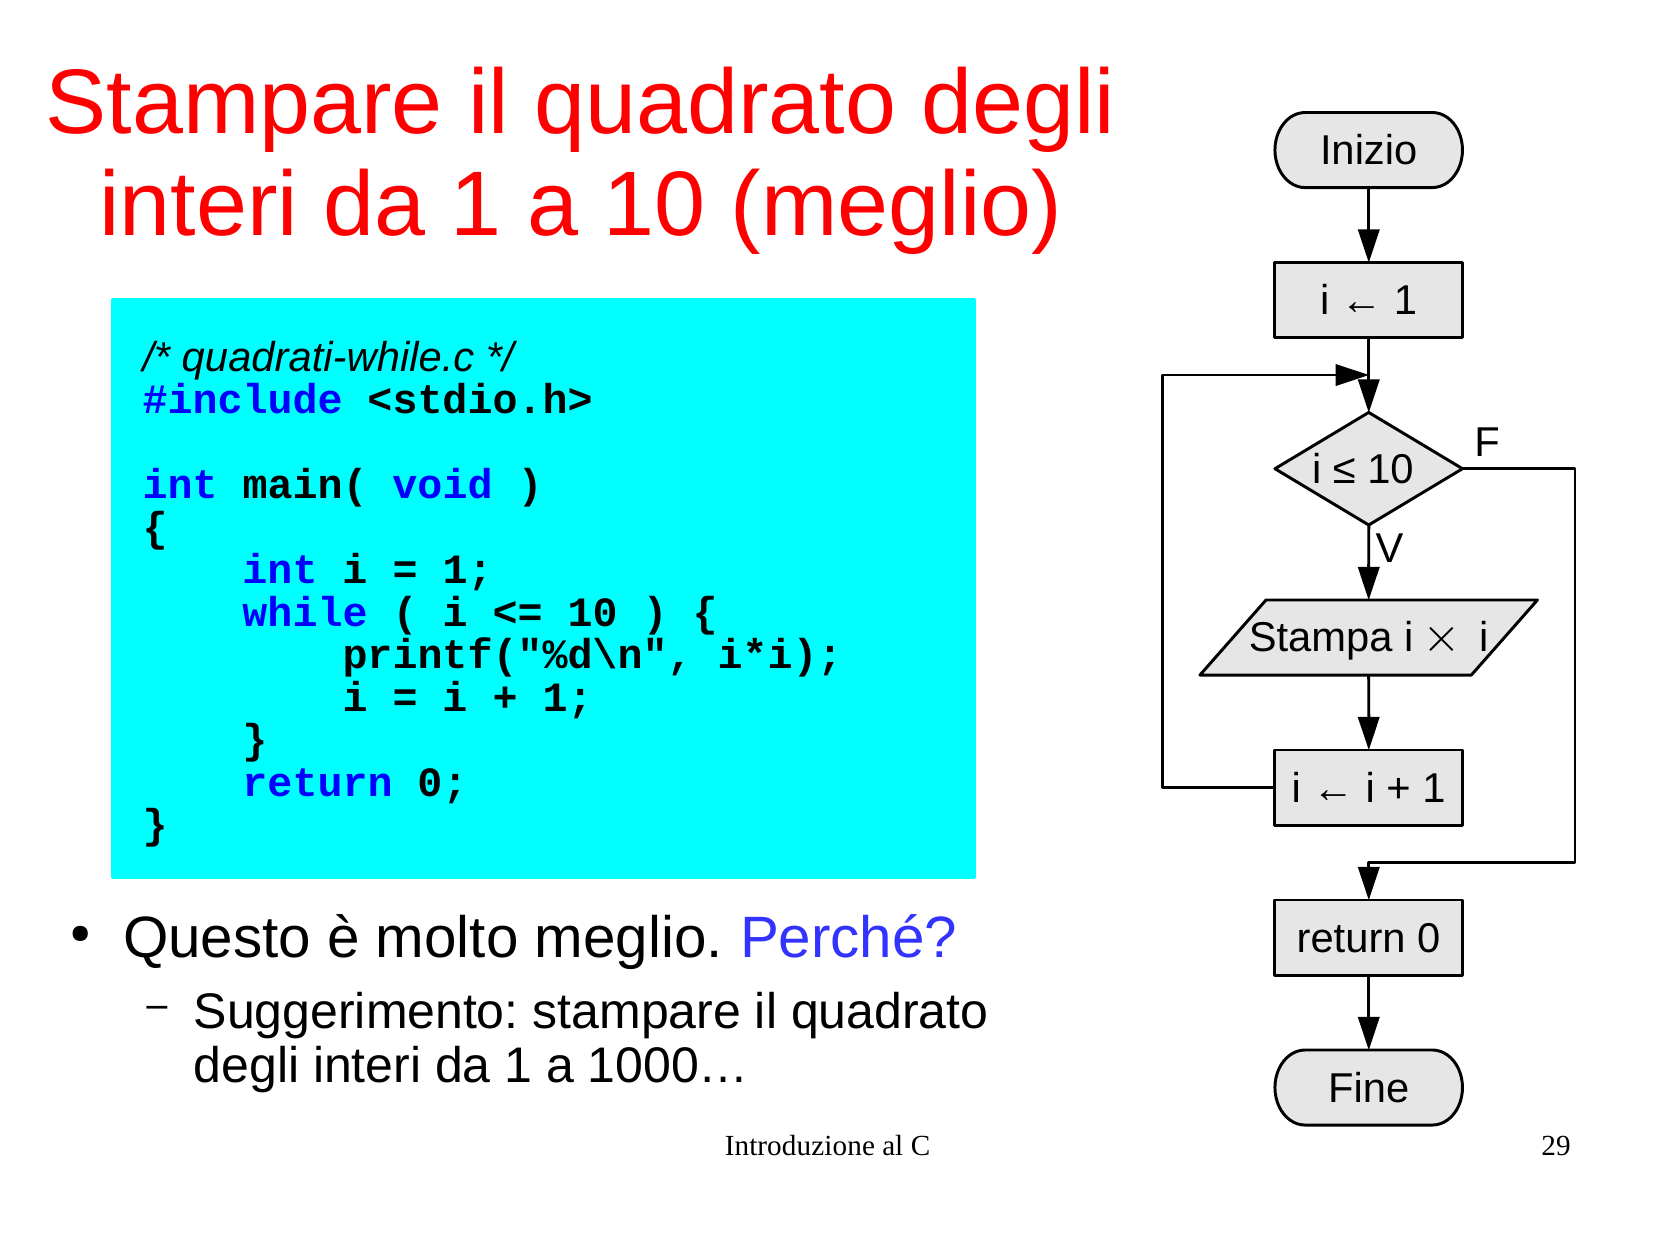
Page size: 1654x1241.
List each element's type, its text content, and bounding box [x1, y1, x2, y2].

text_box Inizio [1274, 112, 1463, 188]
text_box V [1375, 525, 1414, 573]
text_box Stampa i ´ i [1199, 600, 1538, 676]
title Stampare il quadrato degli interi da 1 a 10 (meglio) [37, 49, 1126, 257]
text_box i ← 1 [1274, 262, 1463, 338]
text_box F [1474, 418, 1512, 466]
text_box i ← i + 1 [1274, 750, 1463, 826]
text_box /* quadrati-while.c */ #include <stdio.h> int main( void ) { int i = 1; while ( i <= 10 ) { printf("%d\n", i*i); i = i + 1; } return 0; } [112, 299, 975, 878]
text_box Fine [1274, 1050, 1463, 1126]
text_box return 0 [1274, 900, 1463, 976]
text_box i ≤ 10 [1274, 412, 1463, 525]
list Questo è molto meglio. Perché? Suggerimento: stampare il quadrato degli interi da 1 a 1000… [37, 900, 1013, 1109]
